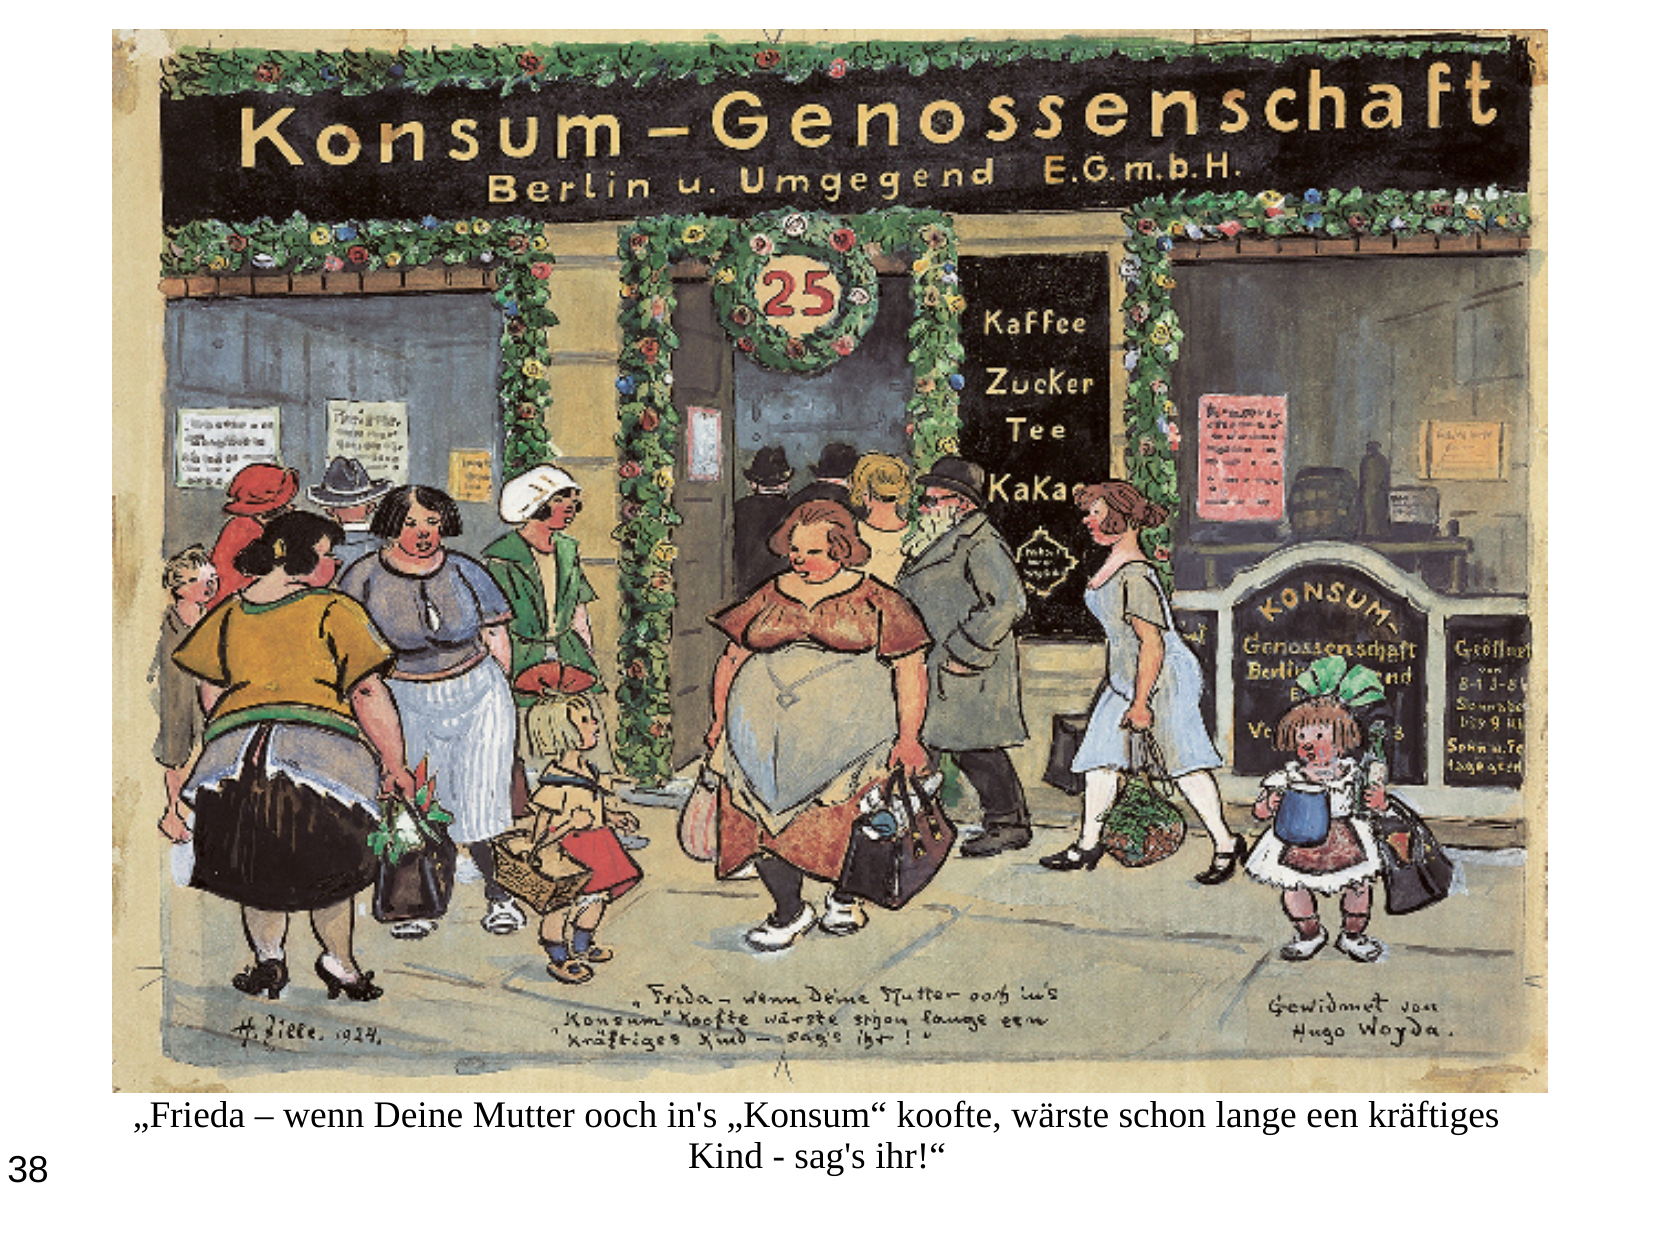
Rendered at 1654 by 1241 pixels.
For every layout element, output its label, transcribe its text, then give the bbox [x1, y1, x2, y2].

picture [112, 29, 1548, 1093]
text_box <Nummer> [0, 1140, 210, 1211]
text_box „Frieda – wenn Deine Mutter ooch in's „Konsum“ koofte, wärste schon lange een kräftiges Kind - sag's ihr!“ [118, 1086, 1536, 1185]
